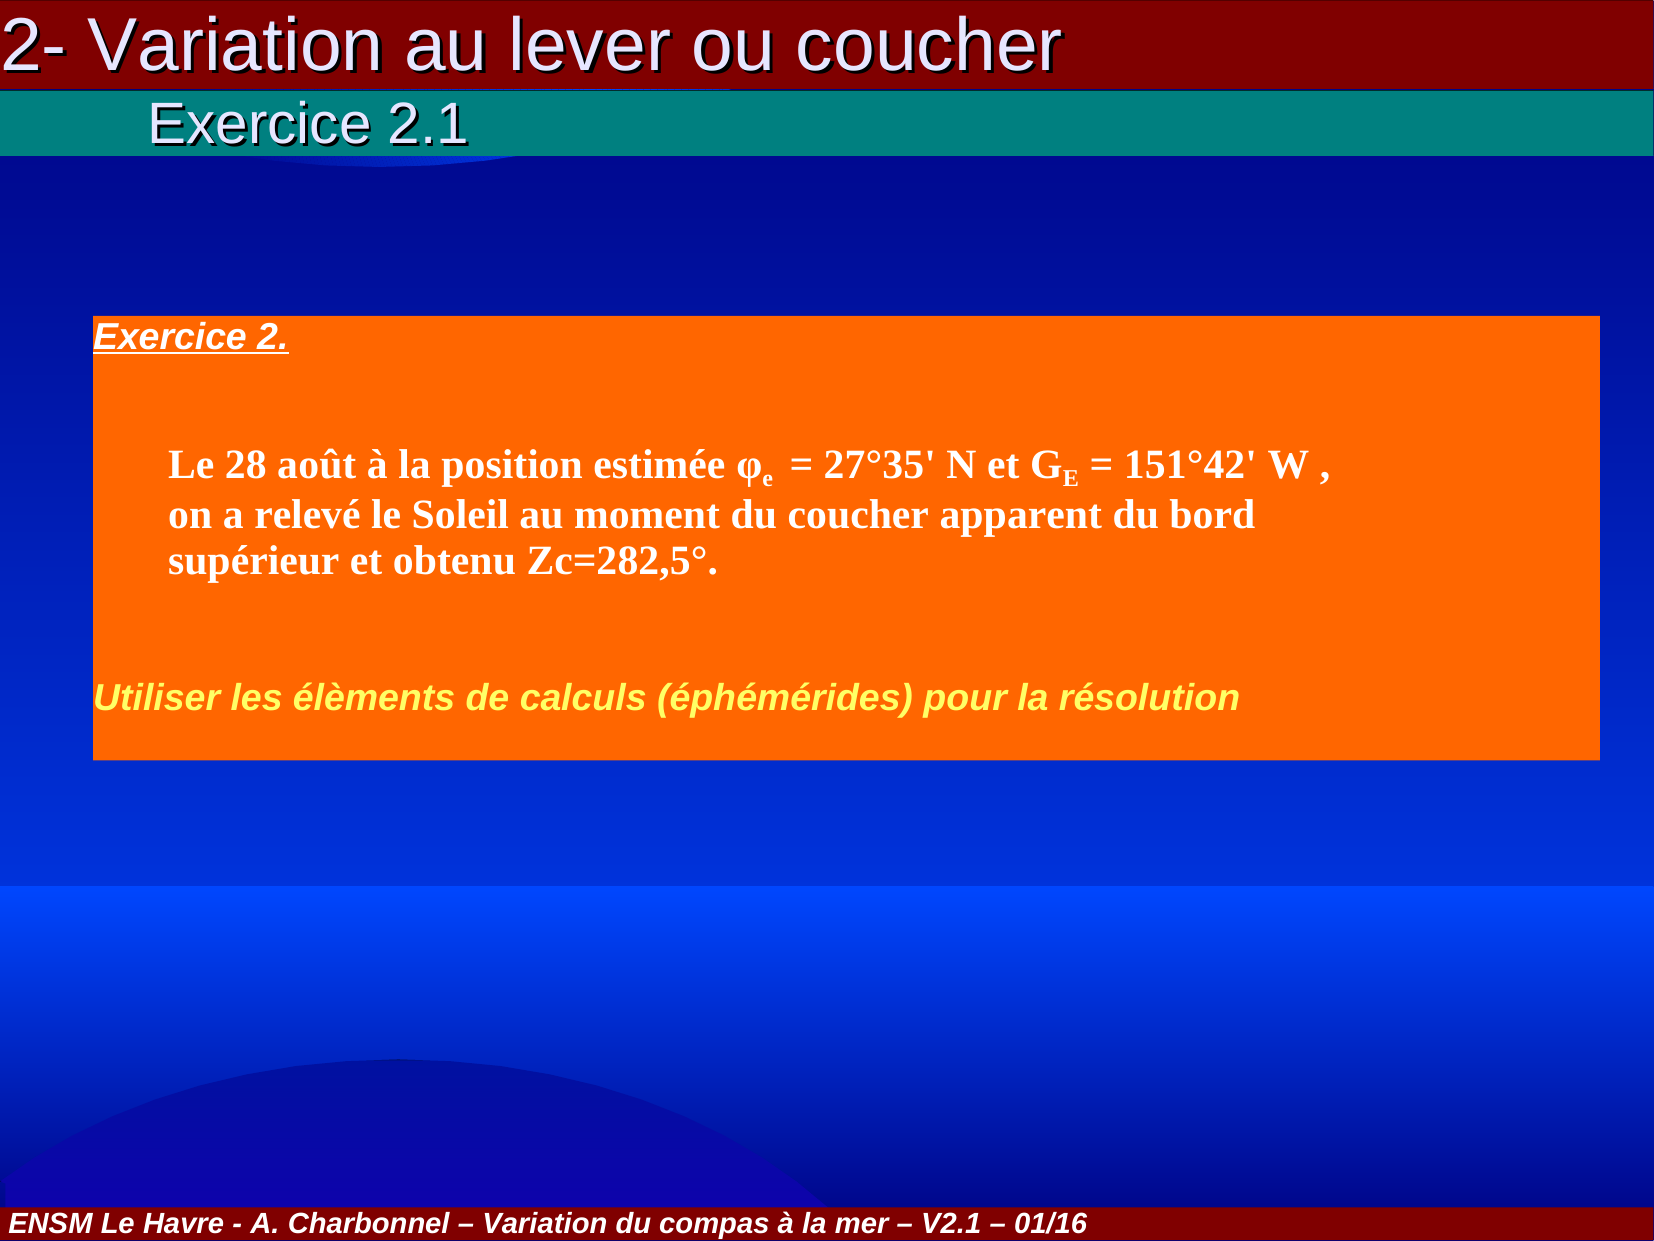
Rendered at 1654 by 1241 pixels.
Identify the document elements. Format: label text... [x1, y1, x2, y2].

title 2- Variation au lever ou coucher [0, 0, 1654, 89]
title Exercice 2.1 [0, 90, 1654, 156]
text_box ENSM Le Havre - A. Charbonnel – Variation du compas à la mer – V2.1 – 01/16 [0, 1207, 1654, 1241]
text_box Exercice 2. Le 28 août à la position estimée φe = 27°35' N et GE = 151°42' W , on a relevé le Soleil au moment du coucher apparent du bord supérieur et obtenu Zc=282,5°. Utiliser les élèments de calculs (éphémérides) pour la résolution [93, 315, 1600, 761]
